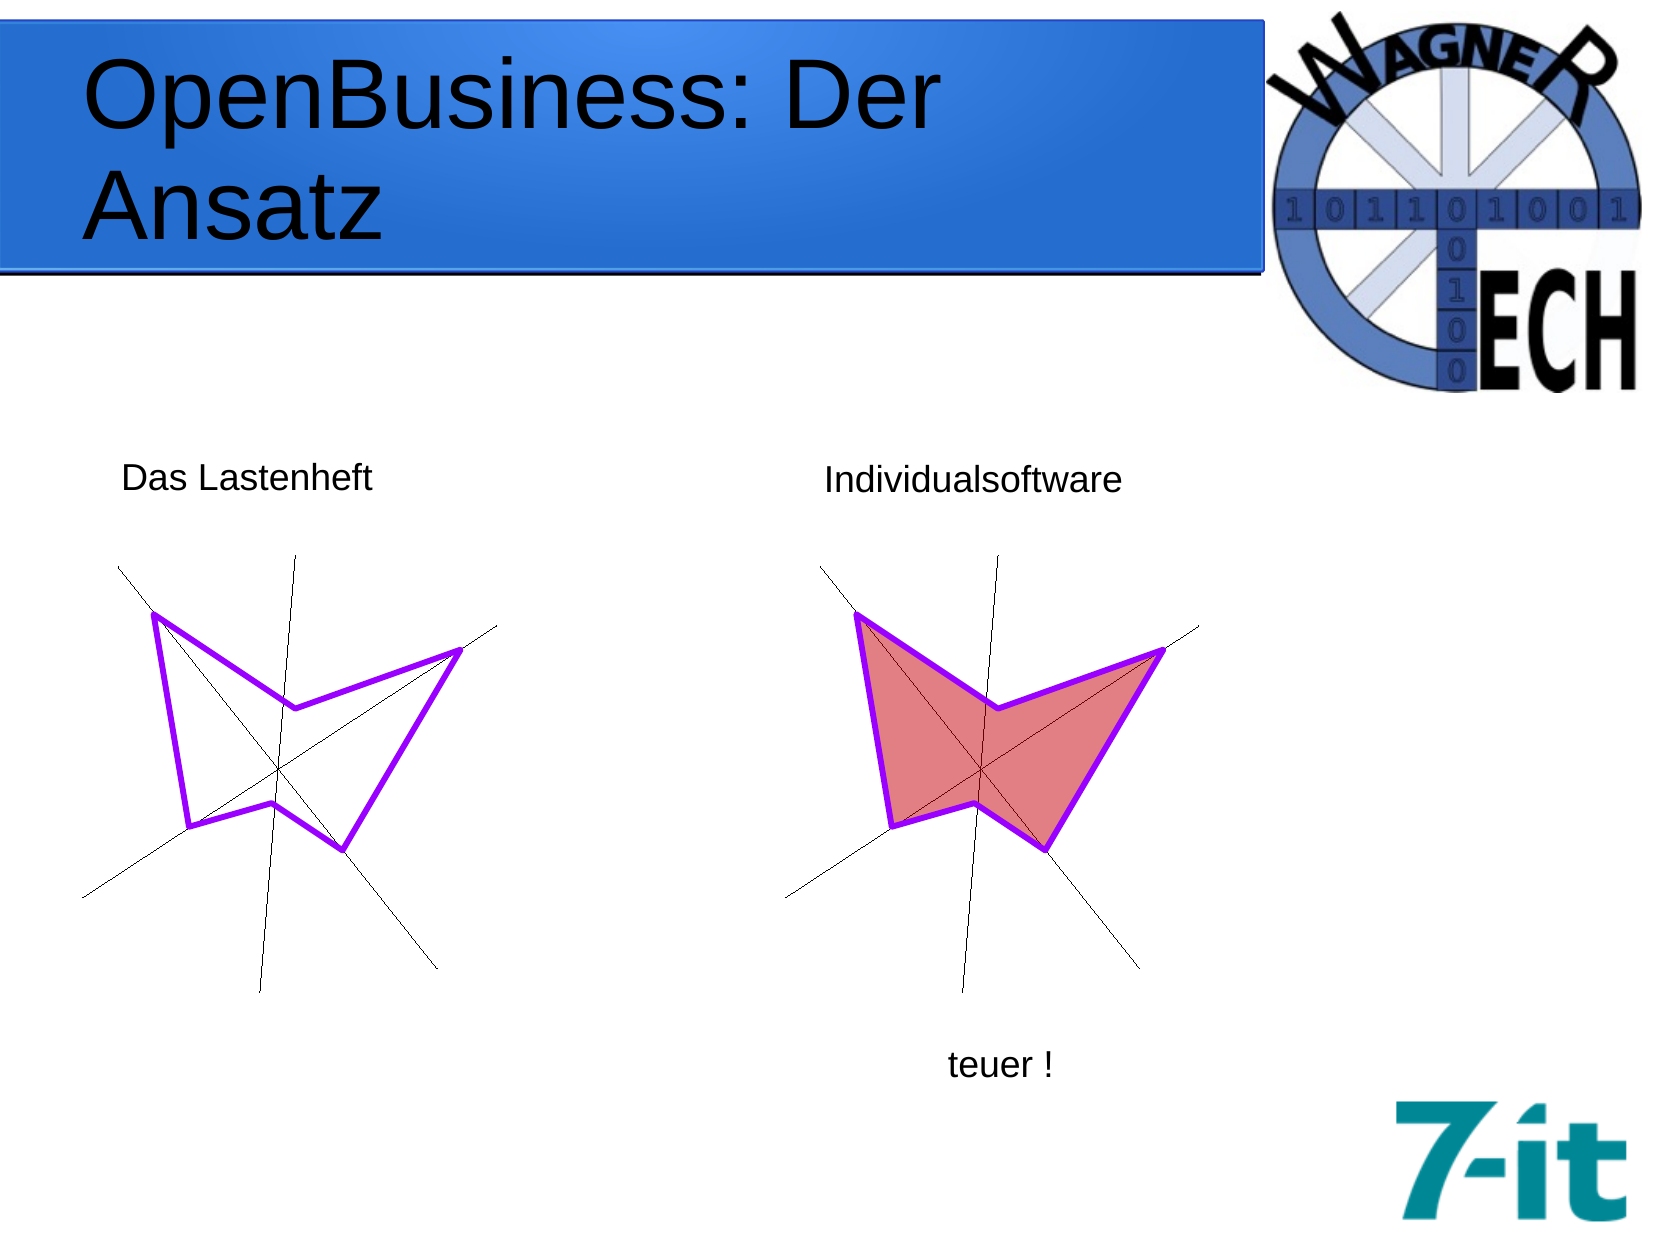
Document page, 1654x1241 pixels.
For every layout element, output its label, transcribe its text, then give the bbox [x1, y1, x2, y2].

text_box Das Lastenheft [106, 448, 674, 506]
text_box Individualsoftware [809, 451, 1376, 508]
picture [1266, 11, 1642, 393]
text_box [856, 614, 1164, 851]
picture [1370, 1086, 1639, 1228]
title OpenBusiness: Der Ansatz [82, 38, 1235, 261]
text_box teuer ! [933, 1035, 1087, 1093]
